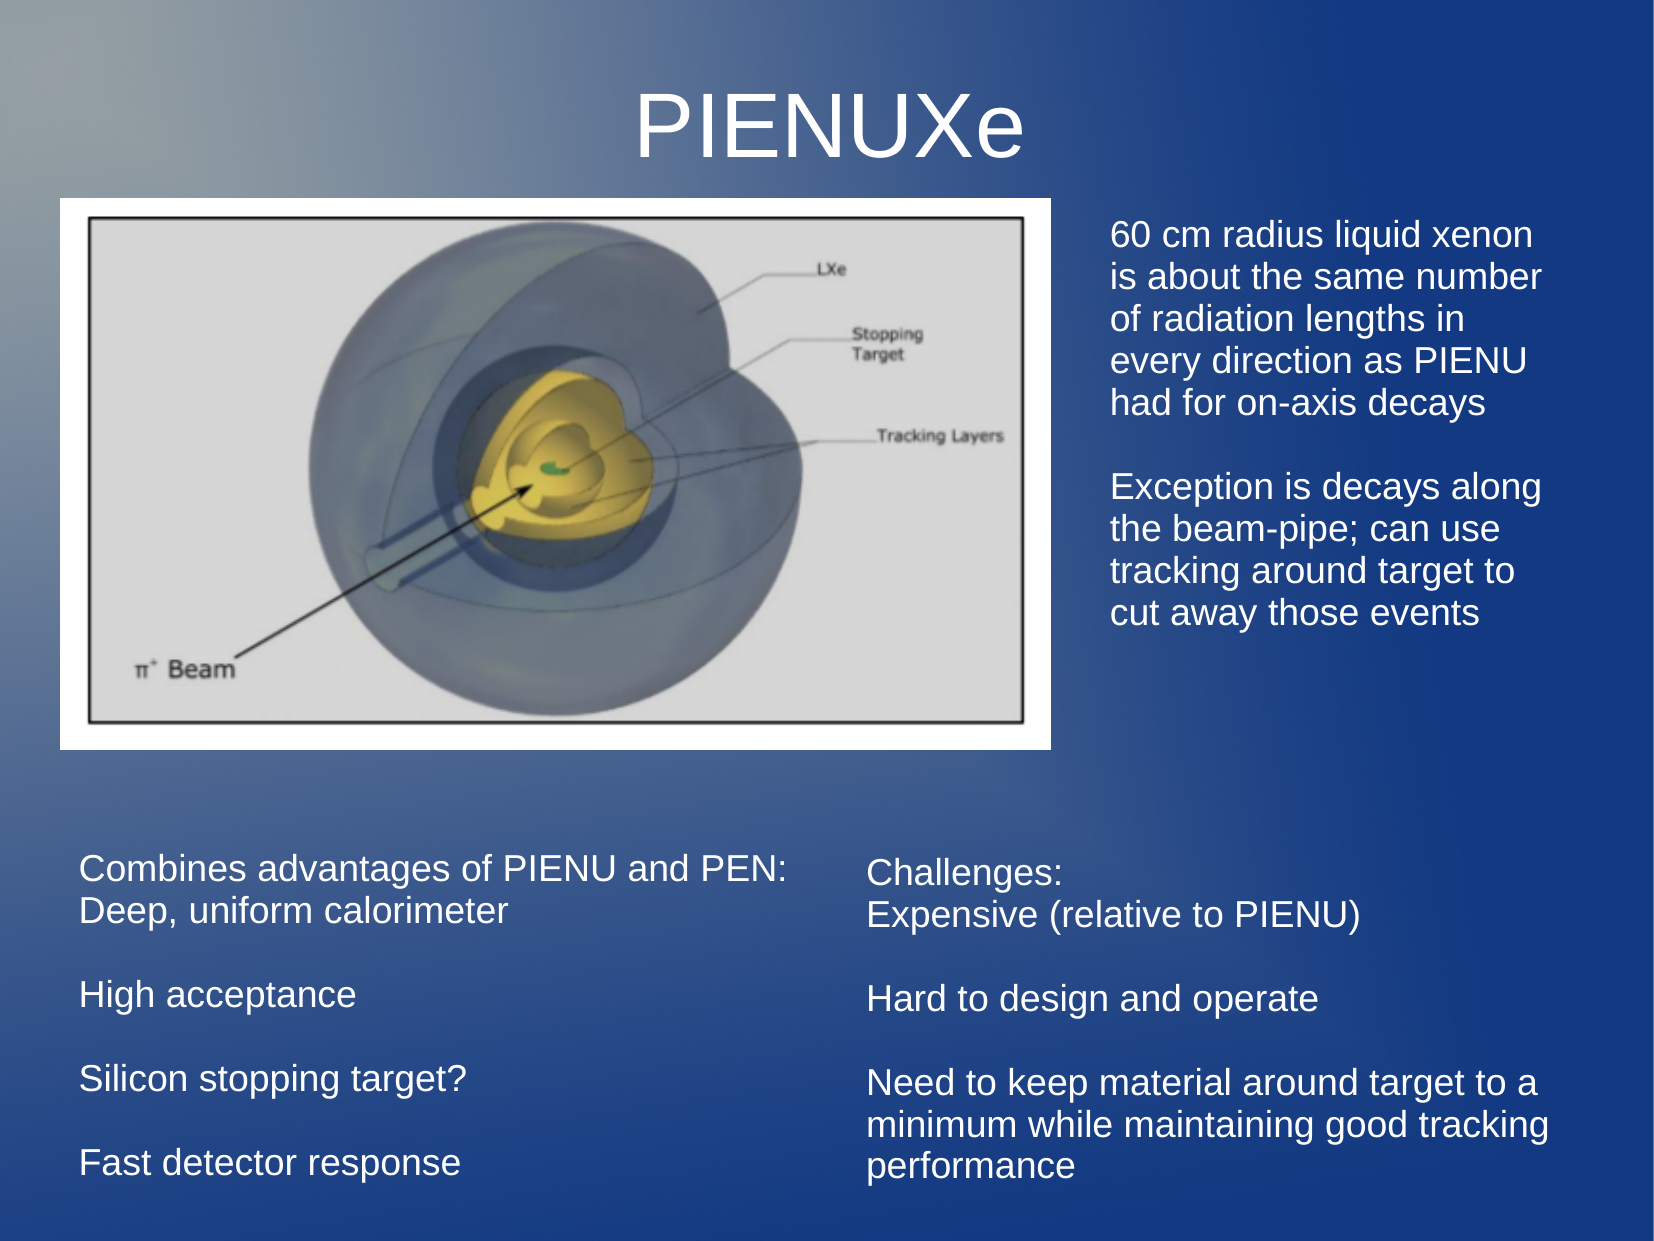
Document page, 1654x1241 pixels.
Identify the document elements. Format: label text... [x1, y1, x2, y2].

title PIENUXe [86, 22, 1575, 230]
text_box Challenges: Expensive (relative to PIENU) Hard to design and operate Need to keep material around target to a minimum while maintaining good tracking performance [851, 843, 1613, 1241]
text_box Combines advantages of PIENU and PEN: Deep, uniform calorimeter High acceptance Silicon stopping target? Fast detector response [63, 840, 826, 1191]
text_box 60 cm radius liquid xenon is about the same number of radiation lengths in every direction as PIENU had for on-axis decays Exception is decays along the beam-pipe; can use tracking around target to cut away those events [1094, 206, 1564, 859]
picture [0, 0, 1654, 1241]
